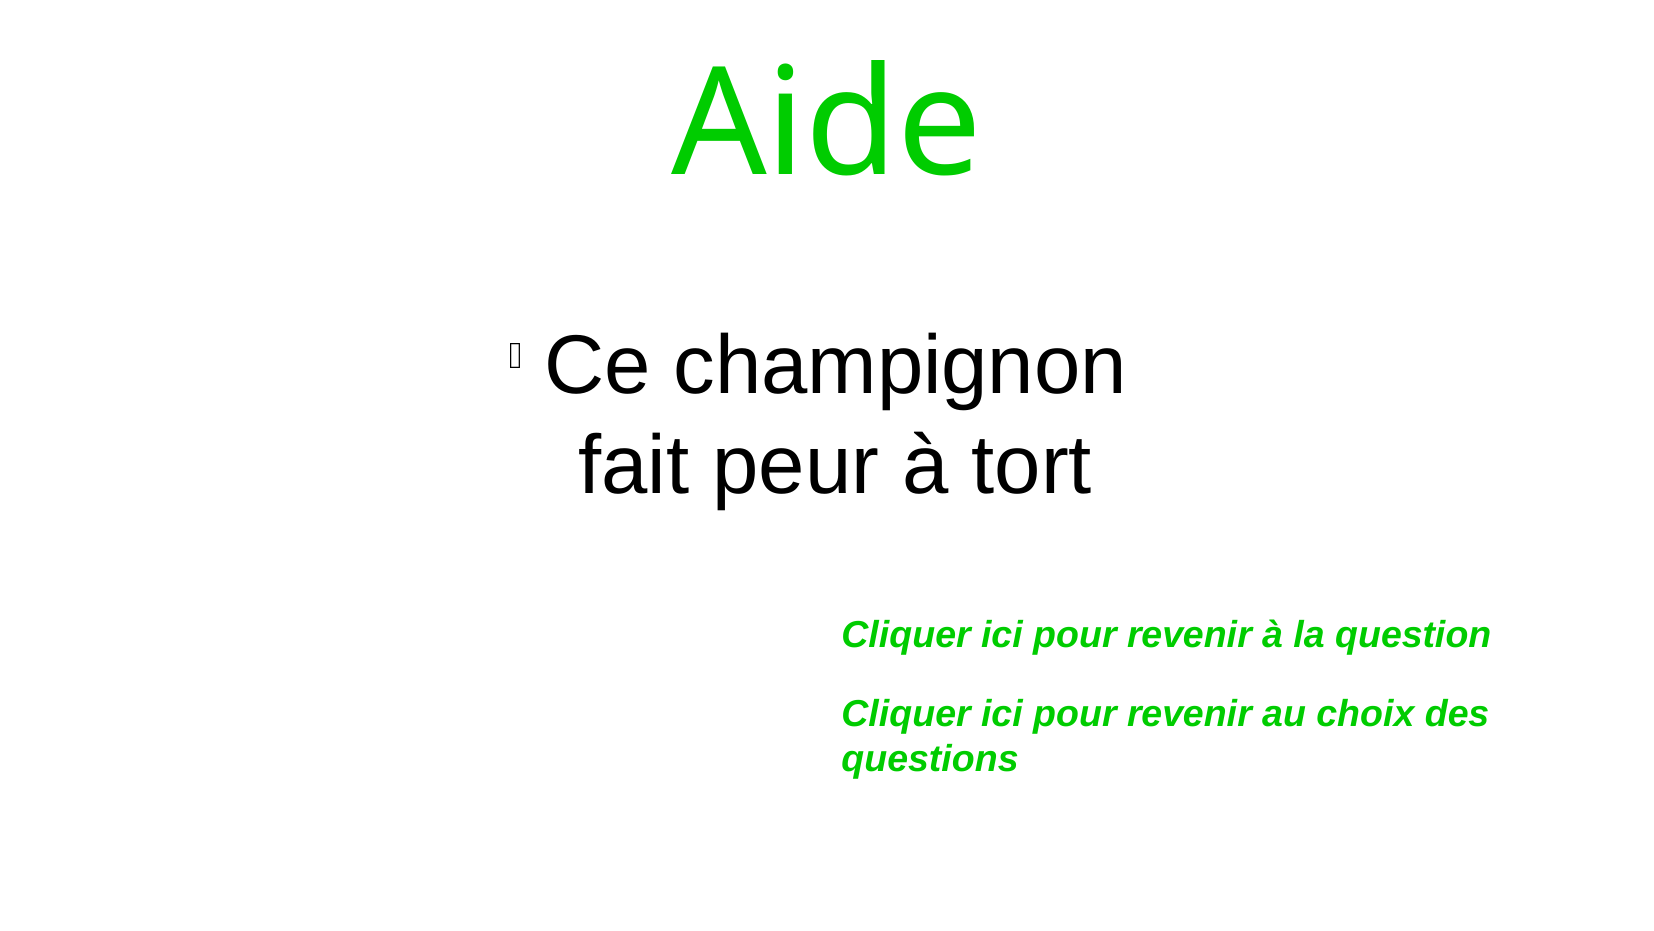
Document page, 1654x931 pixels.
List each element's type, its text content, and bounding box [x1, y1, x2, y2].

text_box Ce champignon fait peur à tort [454, 309, 1181, 514]
text_box Cliquer ici pour revenir au choix des questions [826, 682, 1524, 757]
text_box Aide [82, 37, 1571, 193]
text_box Cliquer ici pour revenir à la question [826, 602, 1524, 645]
